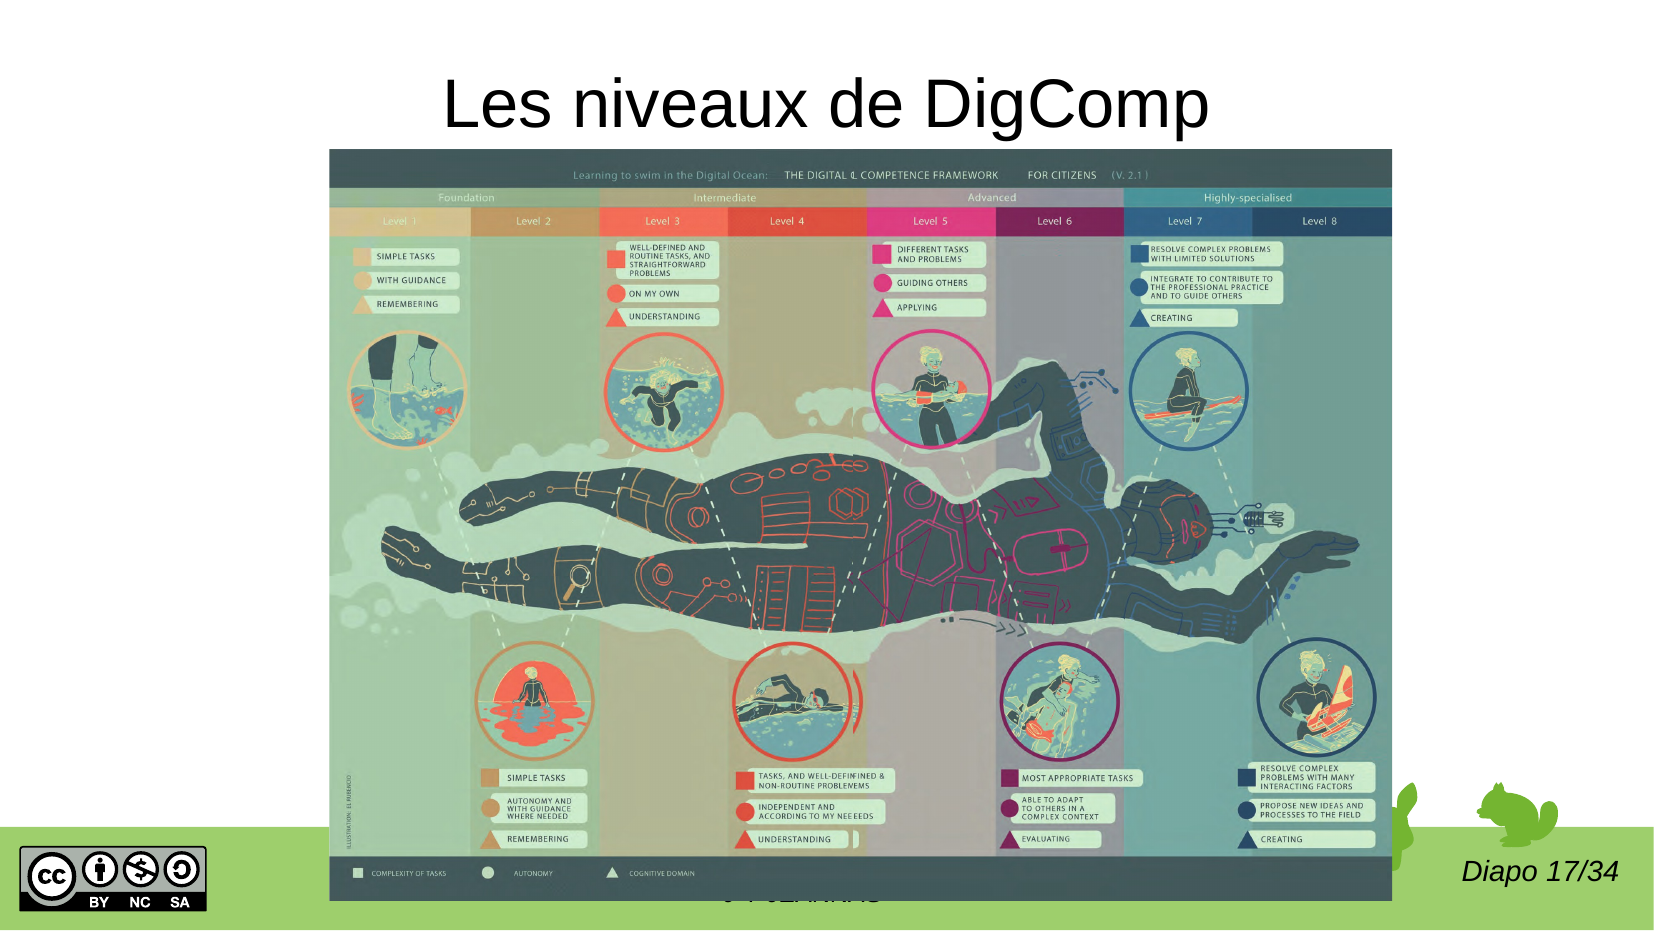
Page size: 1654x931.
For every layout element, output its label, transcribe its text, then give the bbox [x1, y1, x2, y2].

title Les niveaux de DigComp [88, 29, 1565, 178]
picture [329, 149, 1393, 901]
